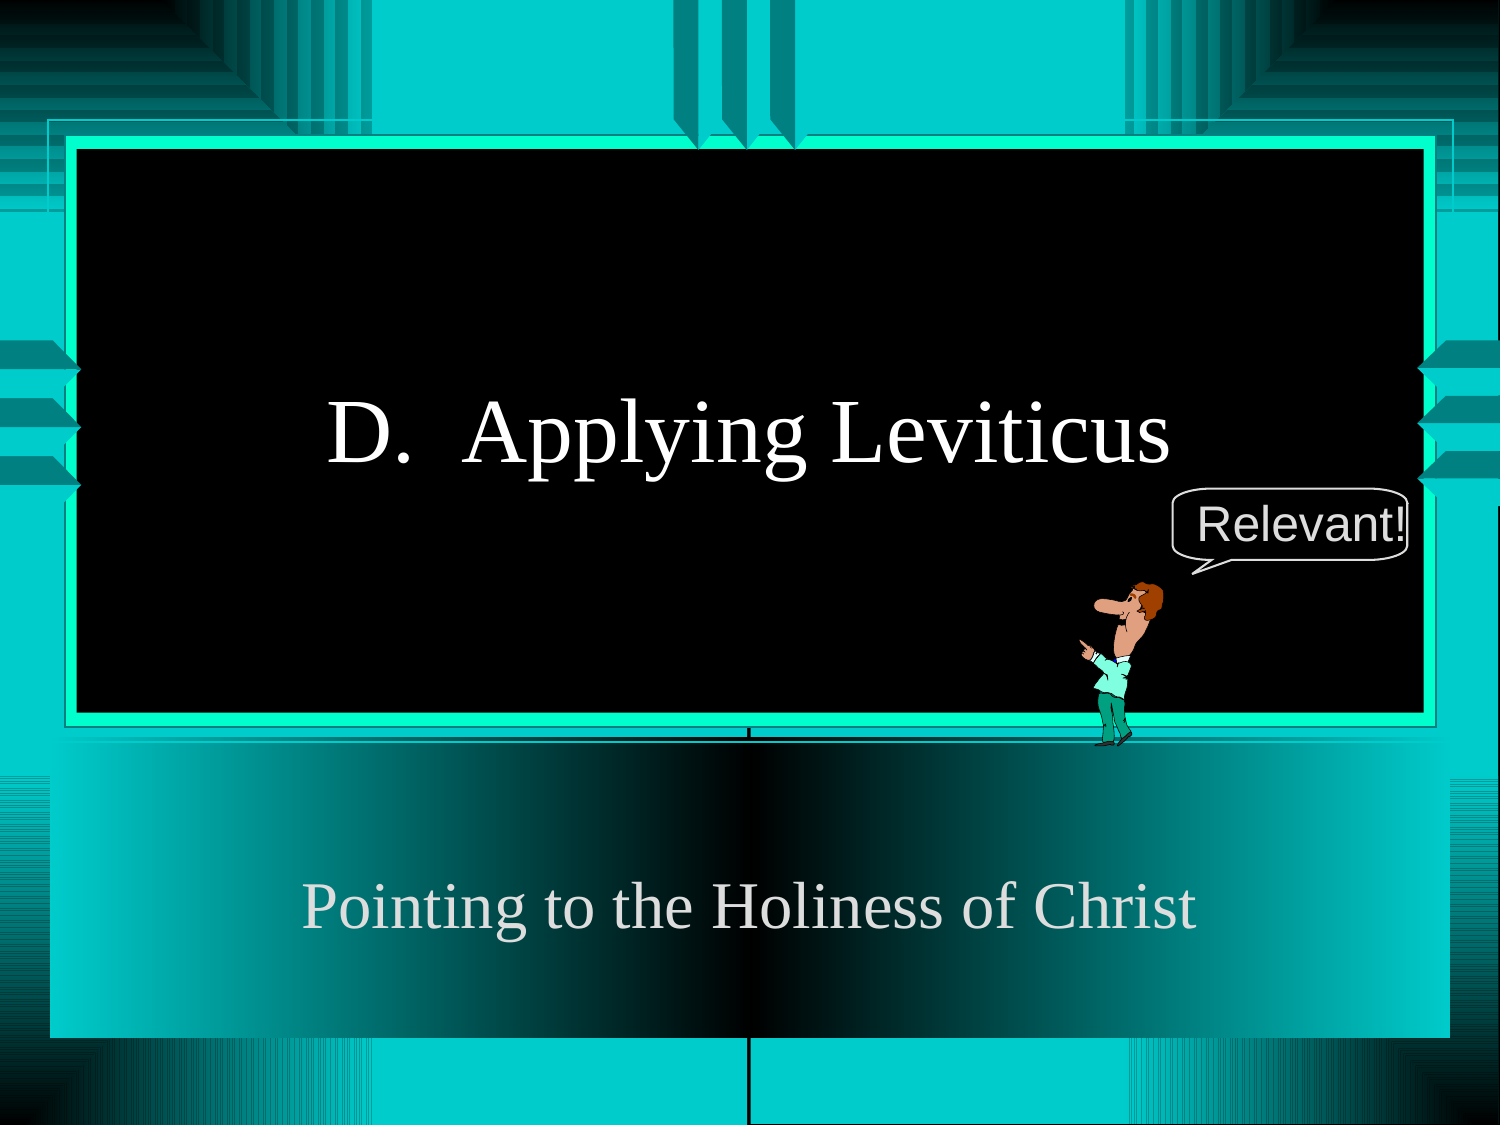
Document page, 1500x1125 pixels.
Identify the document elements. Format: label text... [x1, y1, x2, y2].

title D. Applying Leviticus [112, 337, 1388, 526]
chart [1078, 581, 1165, 747]
text_box Relevant! [1172, 488, 1408, 575]
subtitle Pointing to the Holiness of Christ [225, 762, 1276, 1051]
